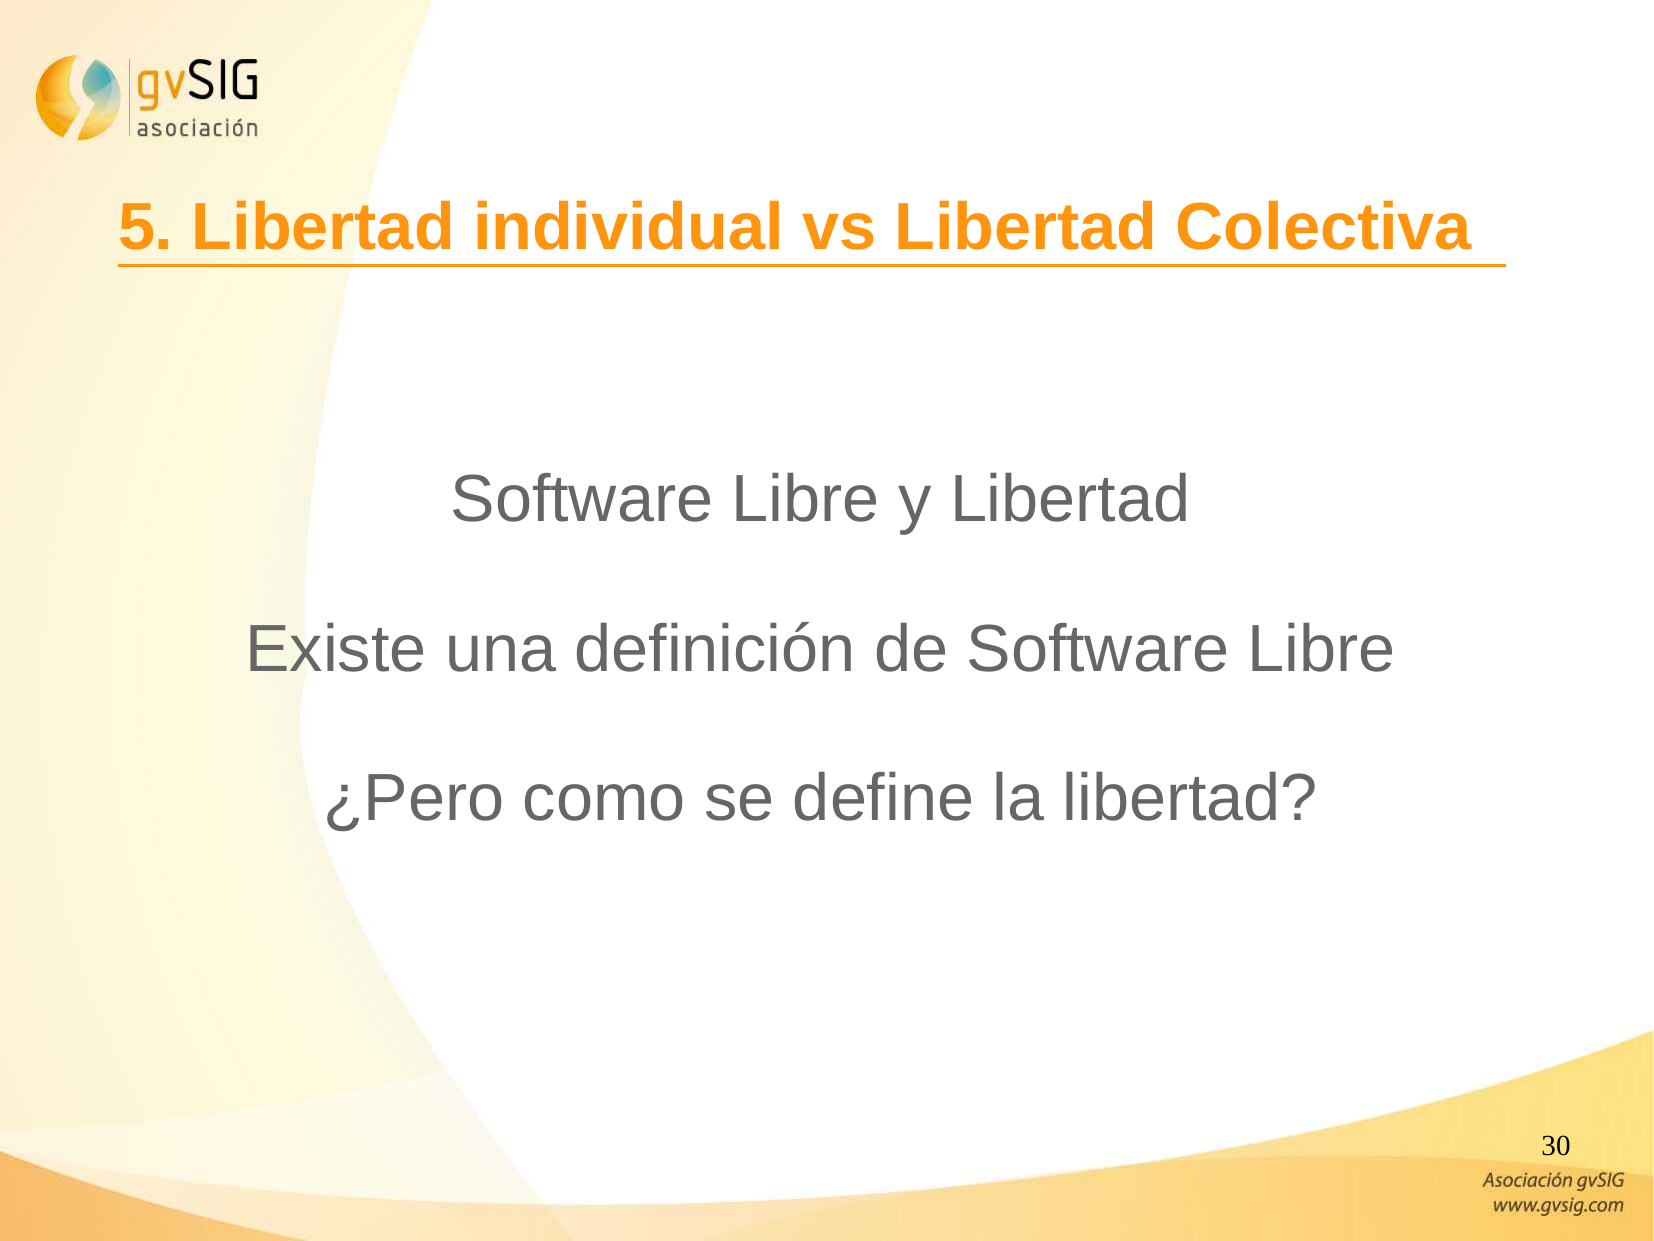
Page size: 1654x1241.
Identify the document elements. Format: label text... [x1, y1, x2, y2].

text_box Software Libre y Libertad Existe una definición de Software Libre ¿Pero como se define la libertad? [112, 378, 1530, 1011]
title 5. Libertad individual vs Libertad Colectiva [118, 177, 1607, 276]
picture [0, 0, 1654, 1241]
